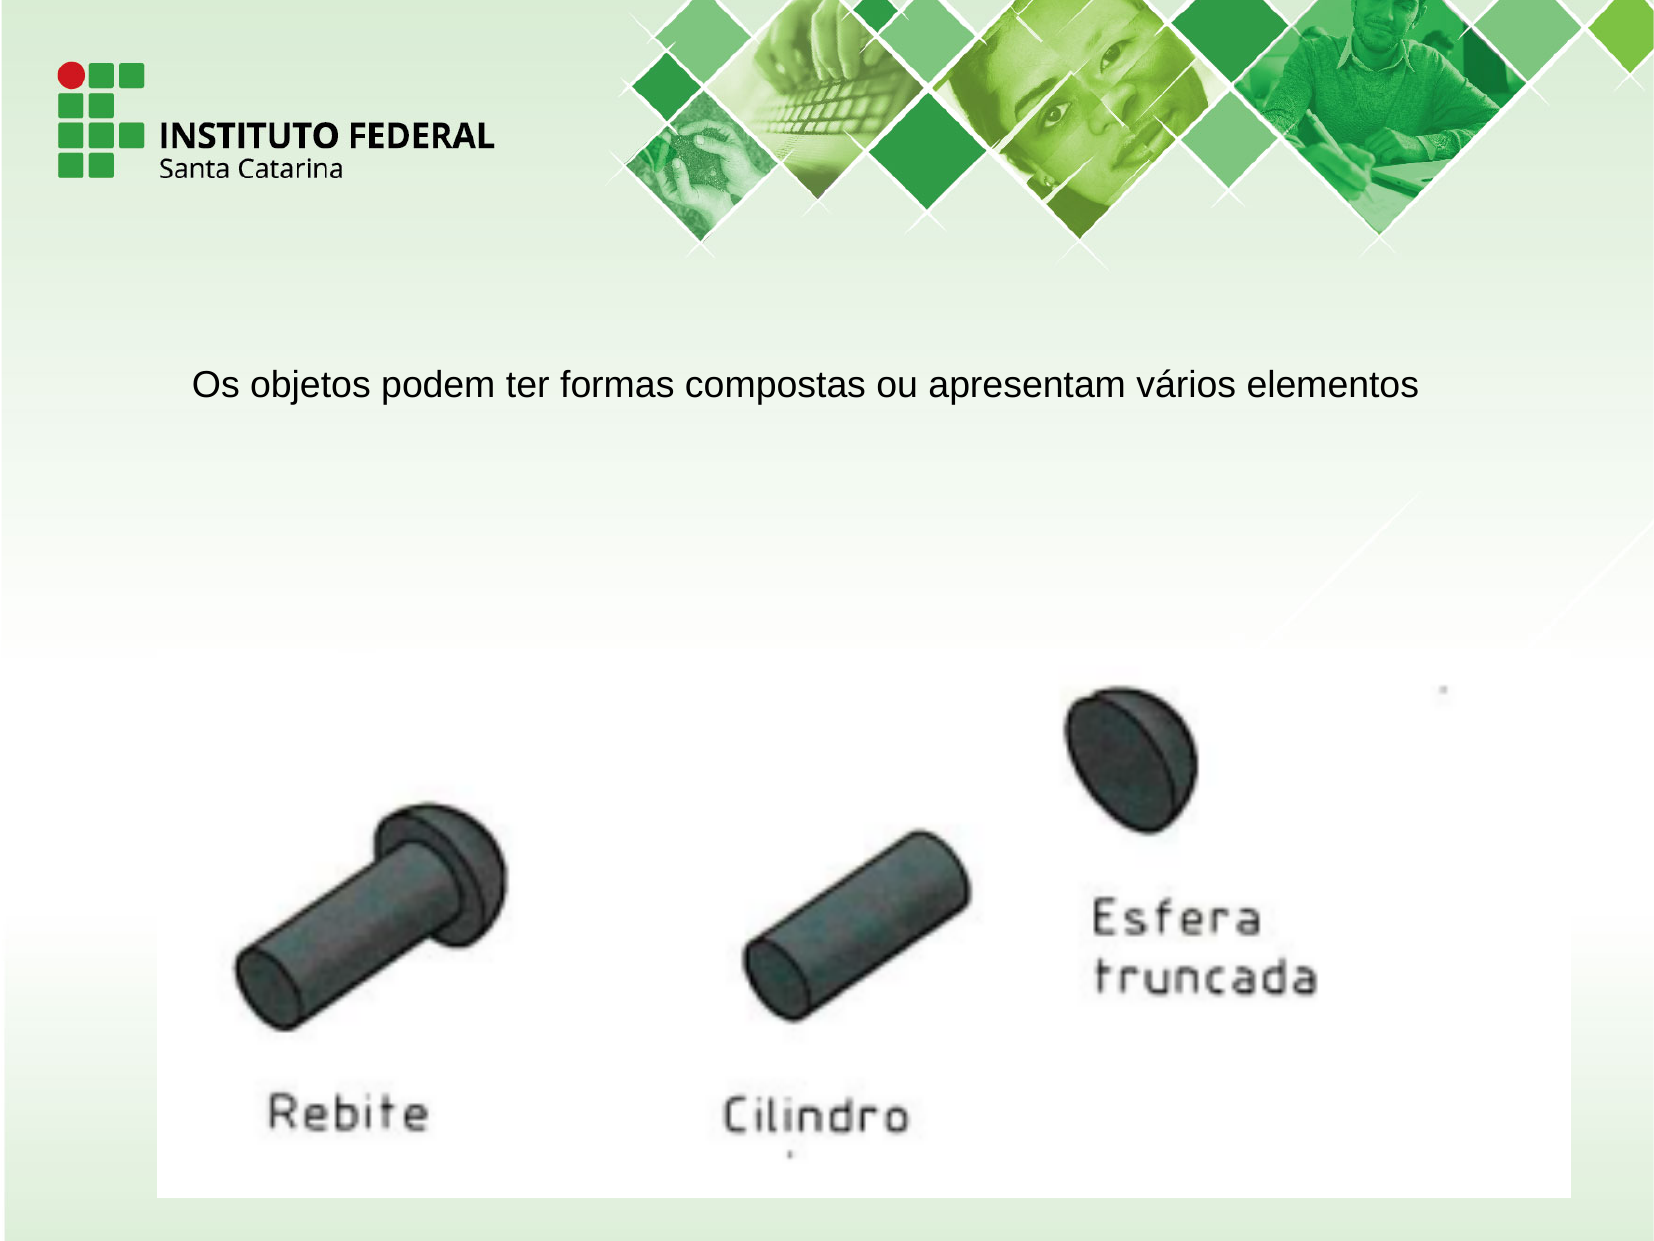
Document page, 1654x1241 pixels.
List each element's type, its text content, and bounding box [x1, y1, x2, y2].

picture [1, 0, 1654, 1241]
text_box Os objetos podem ter formas compostas ou apresentam vários elementos [177, 356, 1435, 414]
